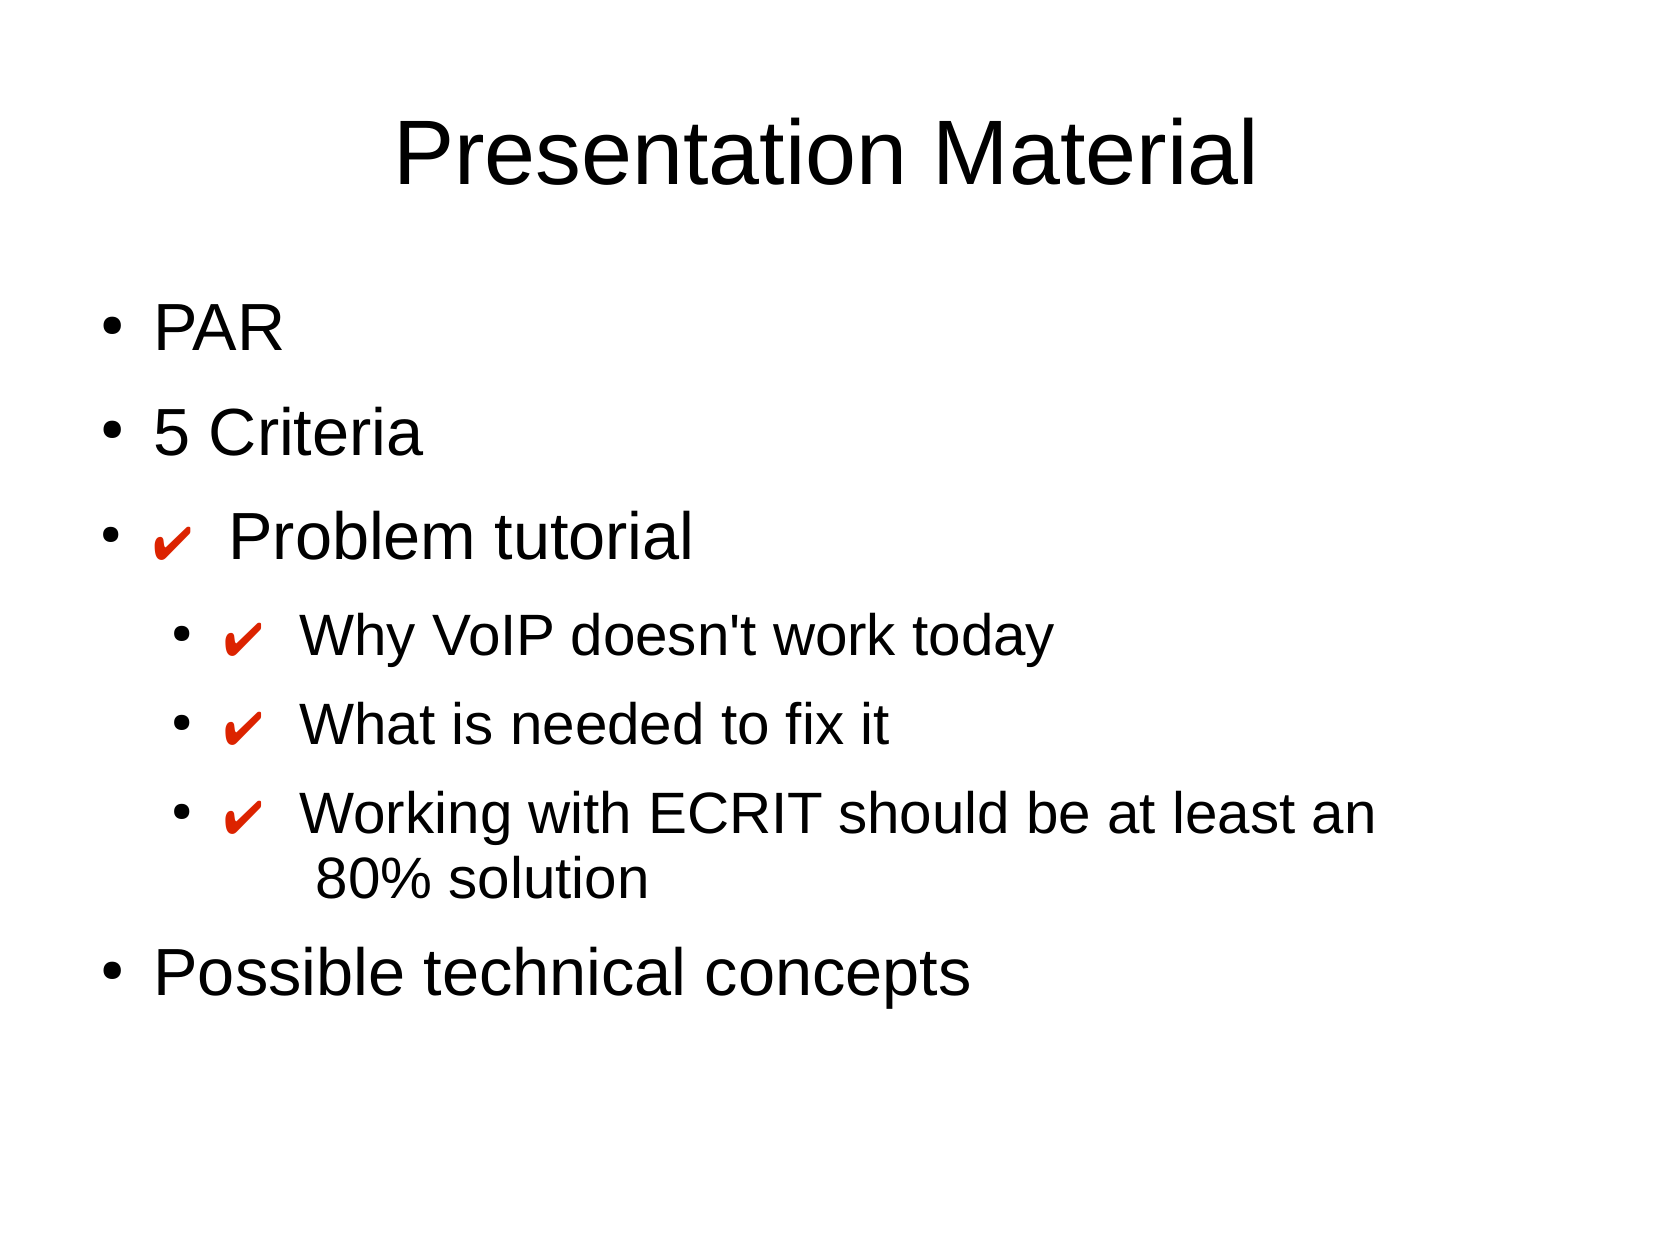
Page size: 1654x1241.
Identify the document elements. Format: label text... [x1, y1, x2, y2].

title Presentation Material [82, 56, 1571, 250]
list PAR 5 Criteria ✔ Problem tutorial ✔ Why VoIP doesn't work today ✔ What is needed to fix it ✔ Working with ECRIT should be at least an 80% solution Possible technical concepts [82, 290, 1571, 1184]
